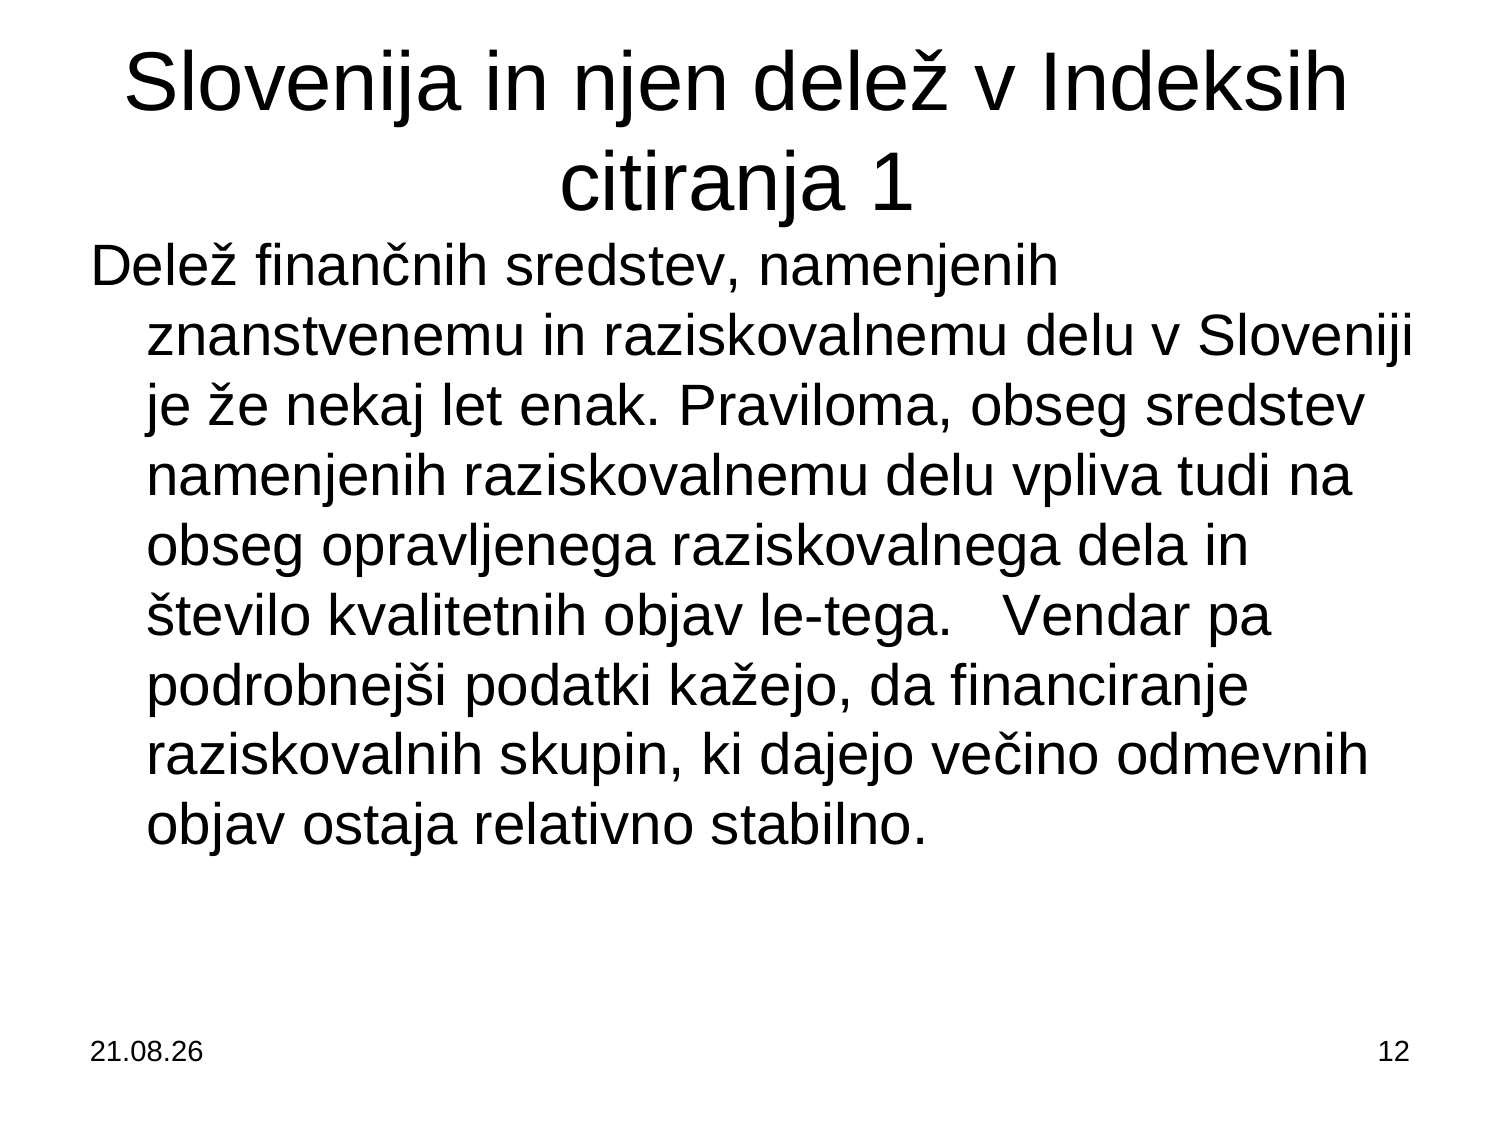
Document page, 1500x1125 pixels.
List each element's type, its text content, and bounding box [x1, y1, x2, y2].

title Slovenija in njen delež v Indeksih citiranja 1 [75, 19, 1400, 220]
text_box <number> [1074, 1035, 1426, 1103]
text_box 05.11.14 [74, 1024, 426, 1103]
list Delež finančnih sredstev, namenjenih znanstvenemu in raziskovalnemu delu v Sloveniji je že nekaj let enak. Praviloma, obseg sredstev namenjenih raziskovalnemu delu vpliva tudi na obseg opravljenega raziskovalnega dela in število kvalitetnih objav le-tega. Vendar pa podrobnejši podatki kažejo, da financiranje raziskovalnih skupin, ki dajejo večino odmevnih objav ostaja relativno stabilno. [75, 220, 1436, 1035]
